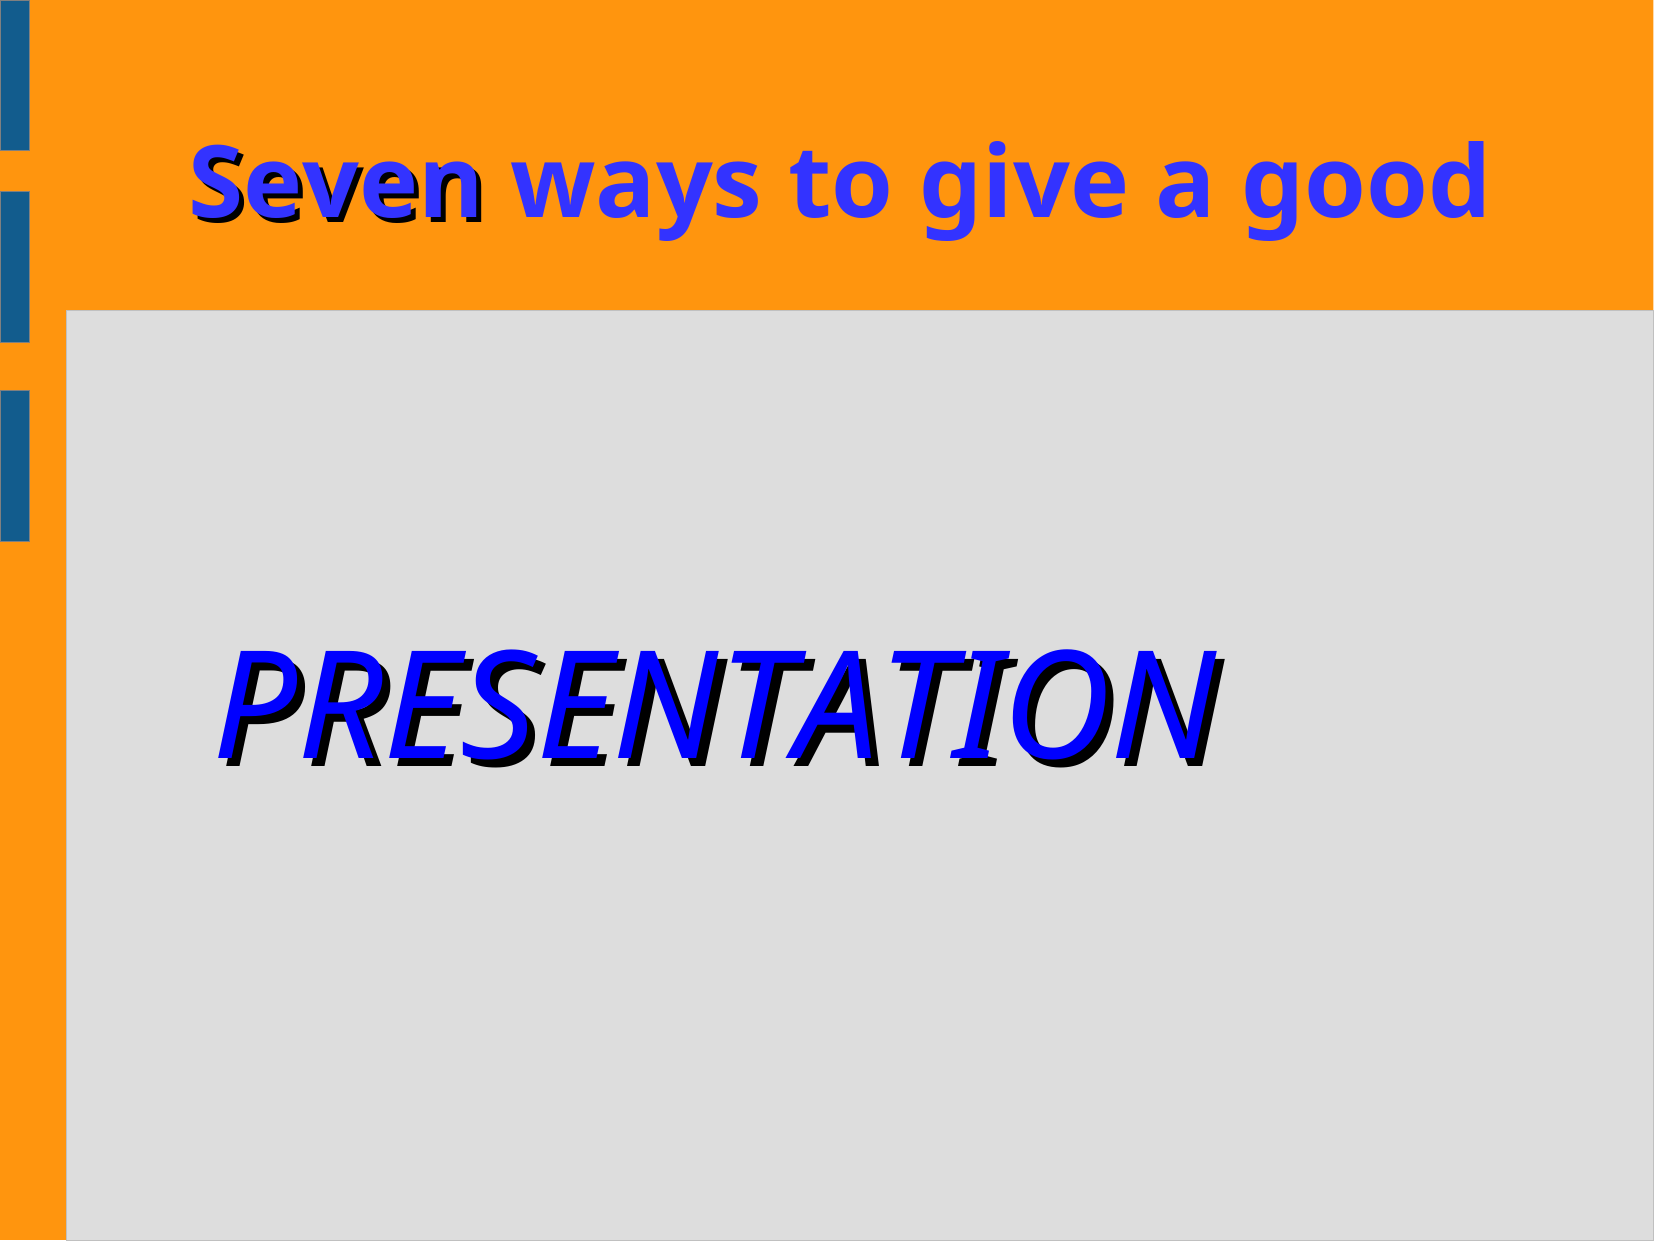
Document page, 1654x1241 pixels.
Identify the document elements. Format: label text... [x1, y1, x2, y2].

title Seven ways to give a good [147, 0, 1560, 475]
list PRESENTATION [123, 442, 1536, 1152]
